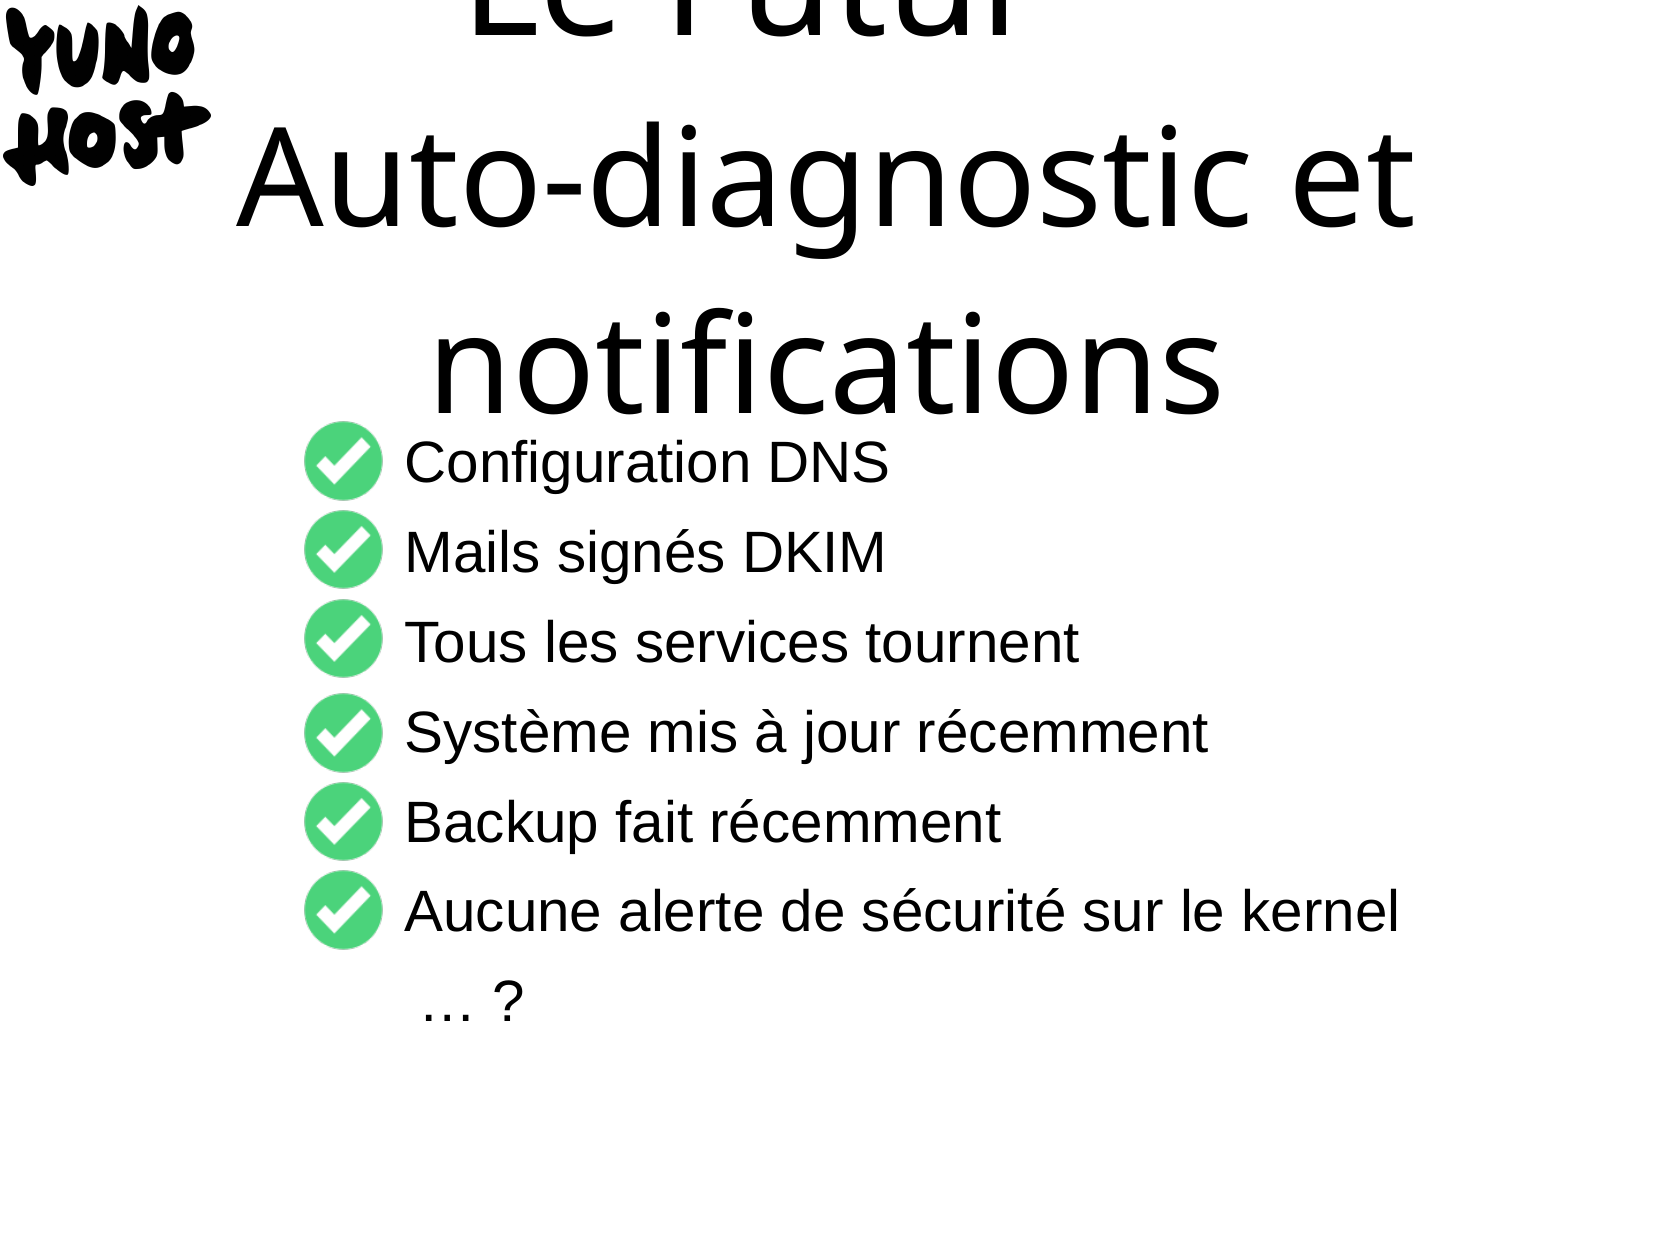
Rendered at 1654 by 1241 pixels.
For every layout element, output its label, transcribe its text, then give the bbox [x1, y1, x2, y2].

text_box Configuration DNS Mails signés DKIM Tous les services tournent Système mis à jour récemment Backup fait récemment Aucune alerte de sécurité sur le kernel … ? [354, 332, 1418, 1132]
picture [302, 597, 385, 680]
picture [302, 691, 385, 775]
picture [302, 868, 385, 952]
title Le FuturTM Auto-diagnostic et notifications [0, 2, 1654, 328]
picture [302, 780, 385, 863]
picture [302, 419, 354, 503]
picture [302, 508, 385, 592]
